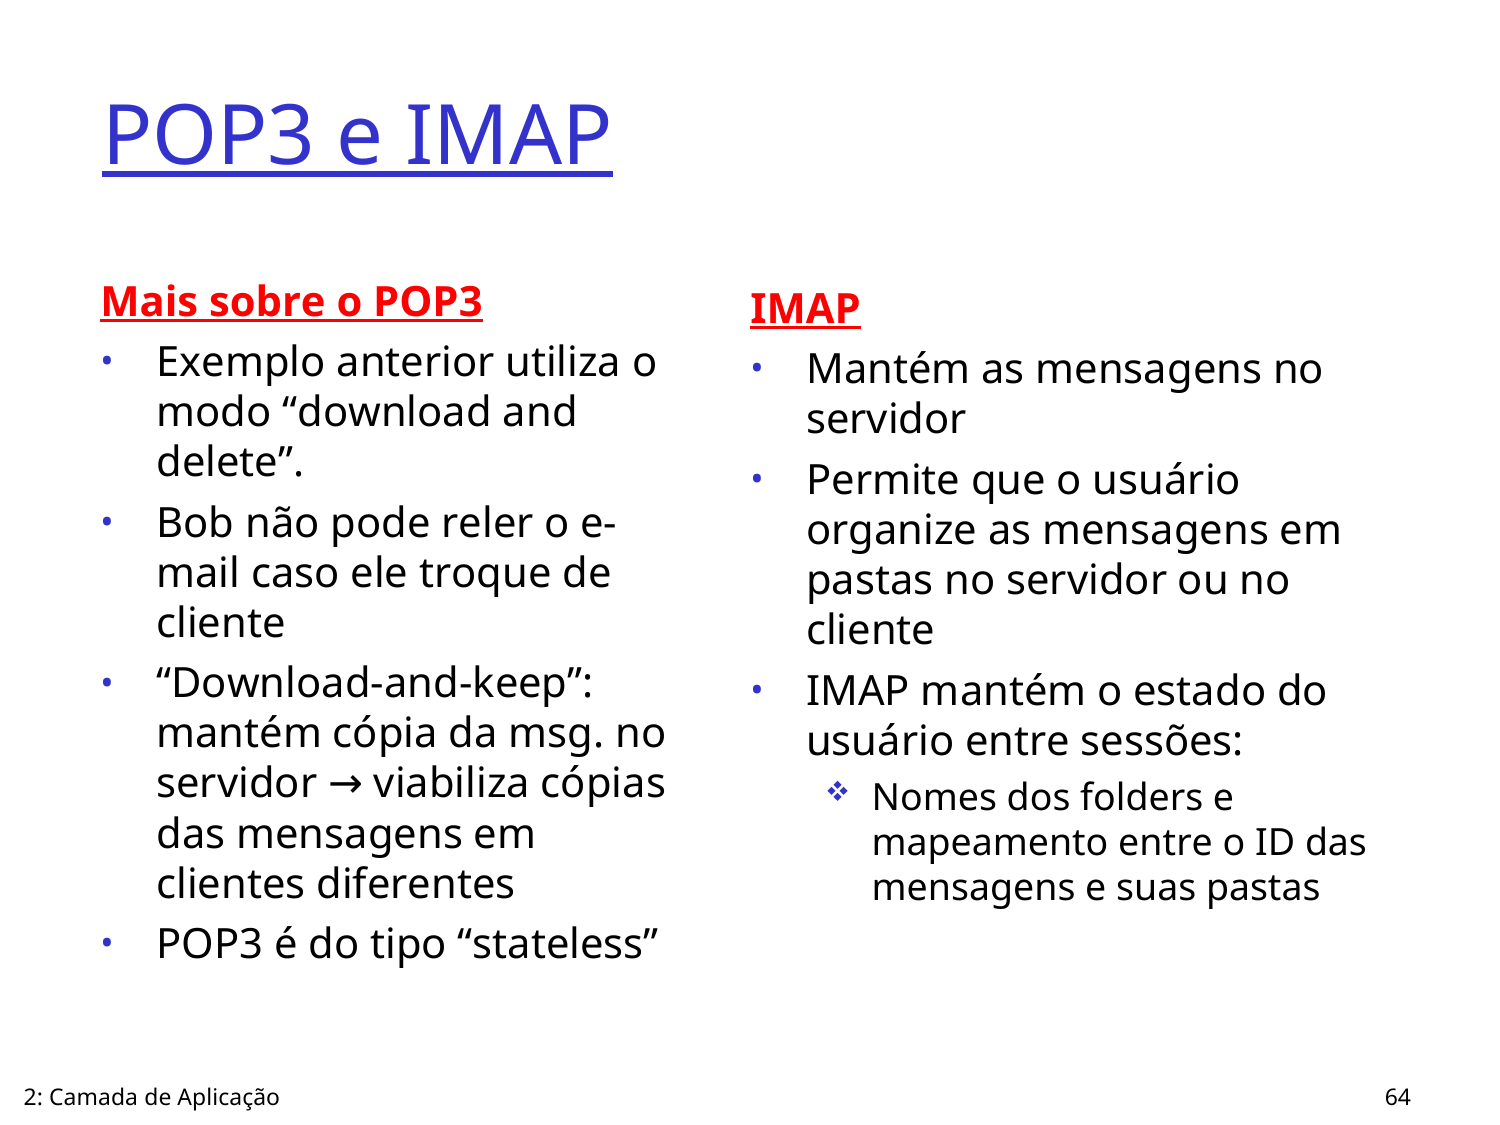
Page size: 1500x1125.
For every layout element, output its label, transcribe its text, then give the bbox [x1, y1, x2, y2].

list Mais sobre o POP3 Exemplo anterior utiliza o modo “download and delete”. Bob não pode reler o e-mail caso ele troque de cliente “Download-and-keep”: mantém cópia da msg. no servidor → viabiliza cópias das mensagens em clientes diferentes POP3 é do tipo “stateless” [85, 266, 711, 983]
title POP3 e IMAP [87, 37, 1363, 225]
list IMAP Mantém as mensagens no servidor Permite que o usuário organize as mensagens em pastas no servidor ou no cliente IMAP mantém o estado do usuário entre sessões: Nomes dos folders e mapeamento entre o ID das mensagens e suas pastas [735, 273, 1418, 1037]
